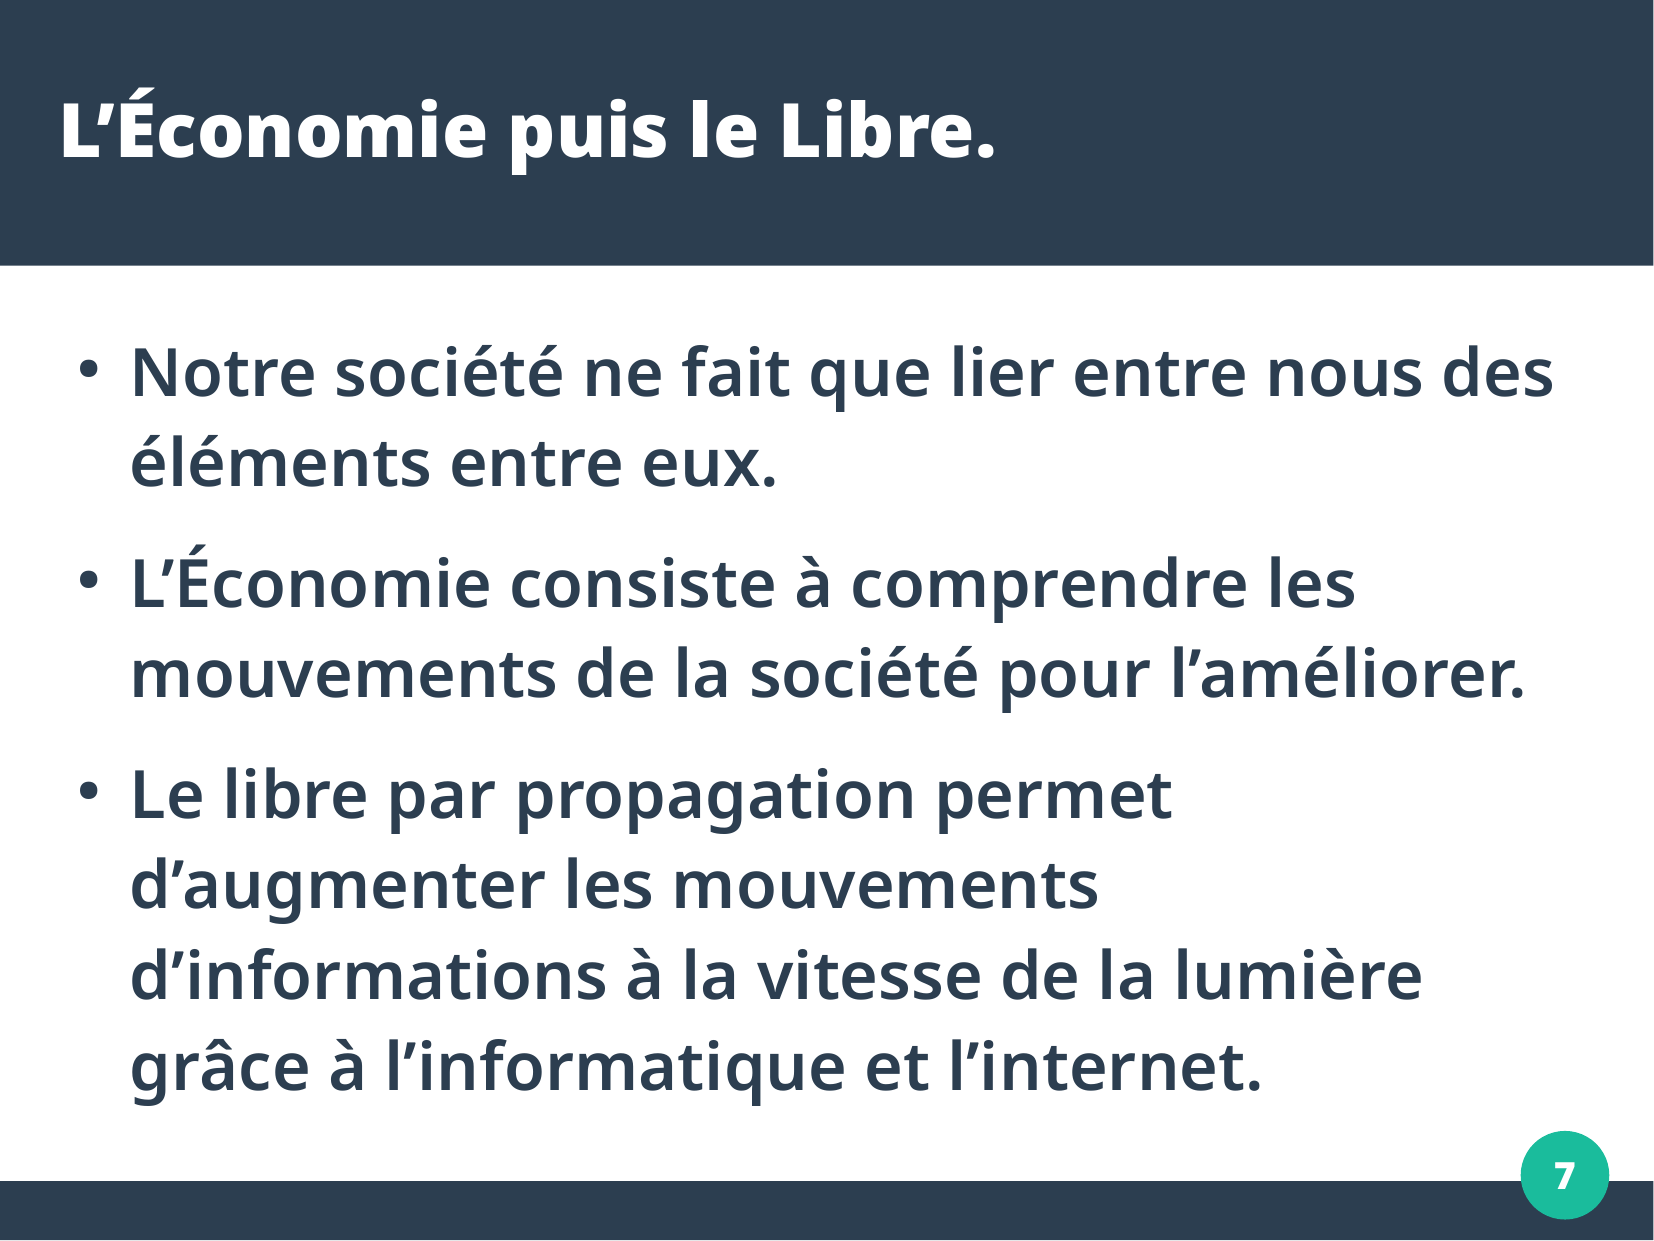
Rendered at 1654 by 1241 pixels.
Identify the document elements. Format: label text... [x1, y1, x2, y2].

title L’Économie puis le Libre. [59, 49, 1595, 207]
list Notre société ne fait que lier entre nous des éléments entre eux. L’Économie consiste à comprendre les mouvements de la société pour l’améliorer. Le libre par propagation permet d’augmenter les mouvements d’informations à la vitesse de la lumière grâce à l’informatique et l’internet. [59, 324, 1595, 1152]
